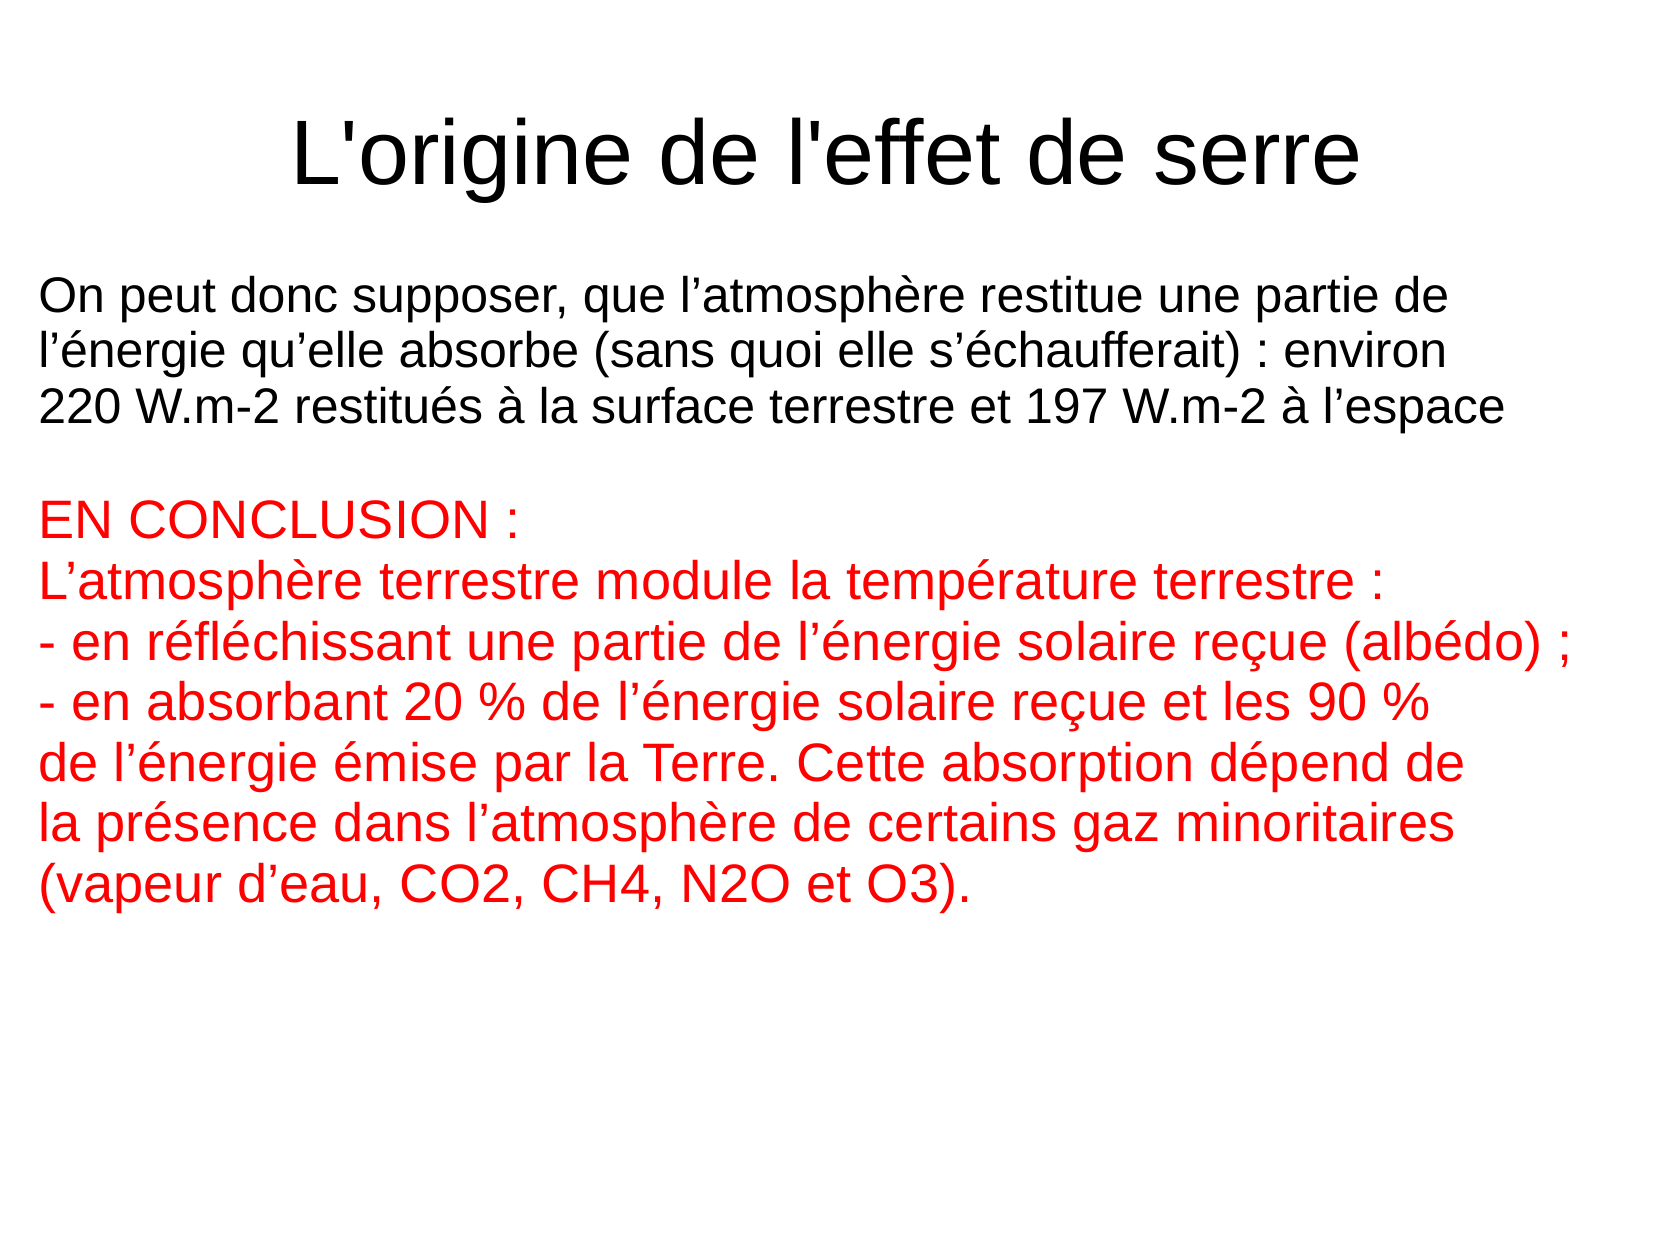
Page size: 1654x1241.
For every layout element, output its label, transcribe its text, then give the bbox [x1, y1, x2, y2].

title L'origine de l'effet de serre [82, 49, 1571, 257]
text_box On peut donc supposer, que l’atmosphère restitue une partie de l’énergie qu’elle absorbe (sans quoi elle s’échaufferait) : environ 220 W.m-2 restitués à la surface terrestre et 197 W.m-2 à l’espace EN CONCLUSION : L’atmosphère terrestre module la température terrestre : - en réfléchissant une partie de l’énergie solaire reçue (albédo) ; - en absorbant 20 % de l’énergie solaire reçue et les 90 % de l’énergie émise par la Terre. Cette absorption dépend de la présence dans l’atmosphère de certains gaz minoritaires (vapeur d’eau, CO2, CH4, N2O et O3). [23, 259, 1654, 964]
